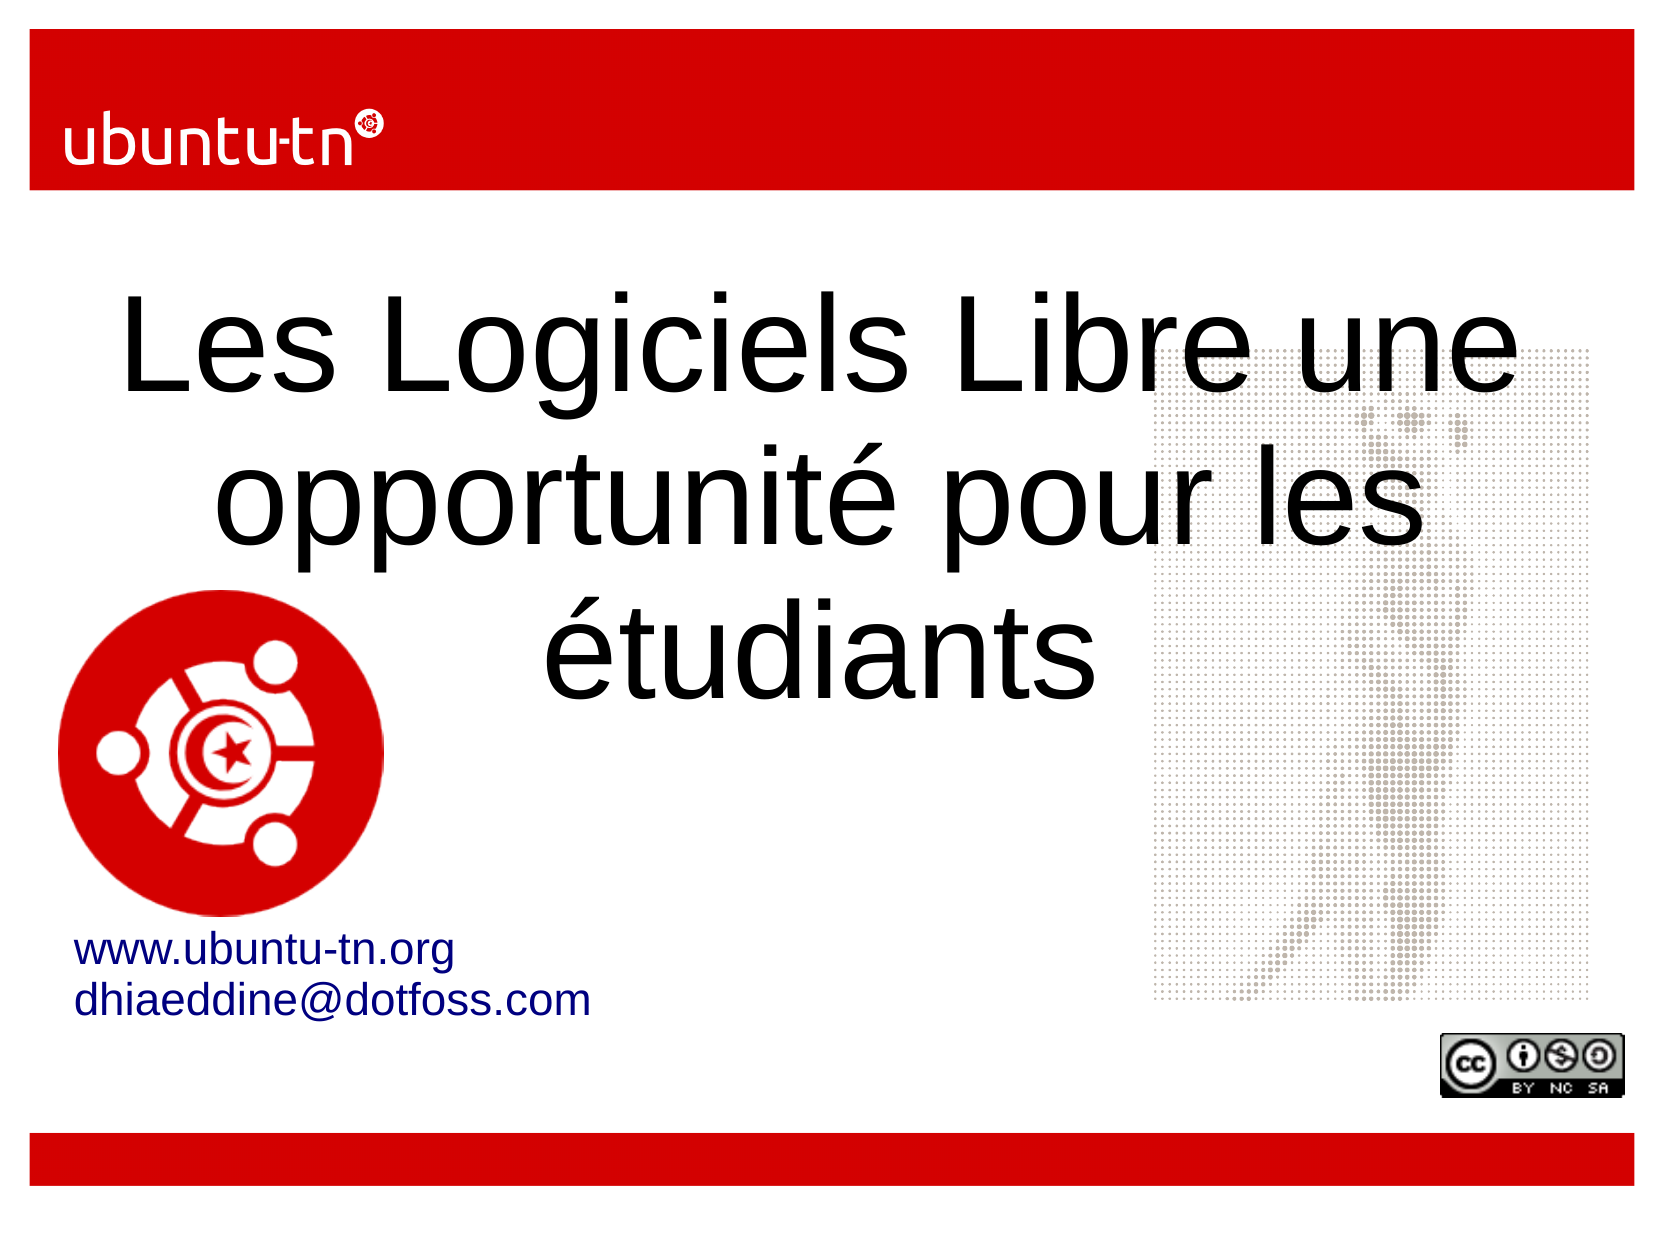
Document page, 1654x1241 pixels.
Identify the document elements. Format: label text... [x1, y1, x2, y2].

text_box www.ubuntu-tn.org dhiaeddine@dotfoss.com [59, 915, 857, 1033]
picture [29, 29, 1635, 1241]
subtitle Les Logiciels Libre une opportunité pour les étudiants [76, 49, 1565, 945]
